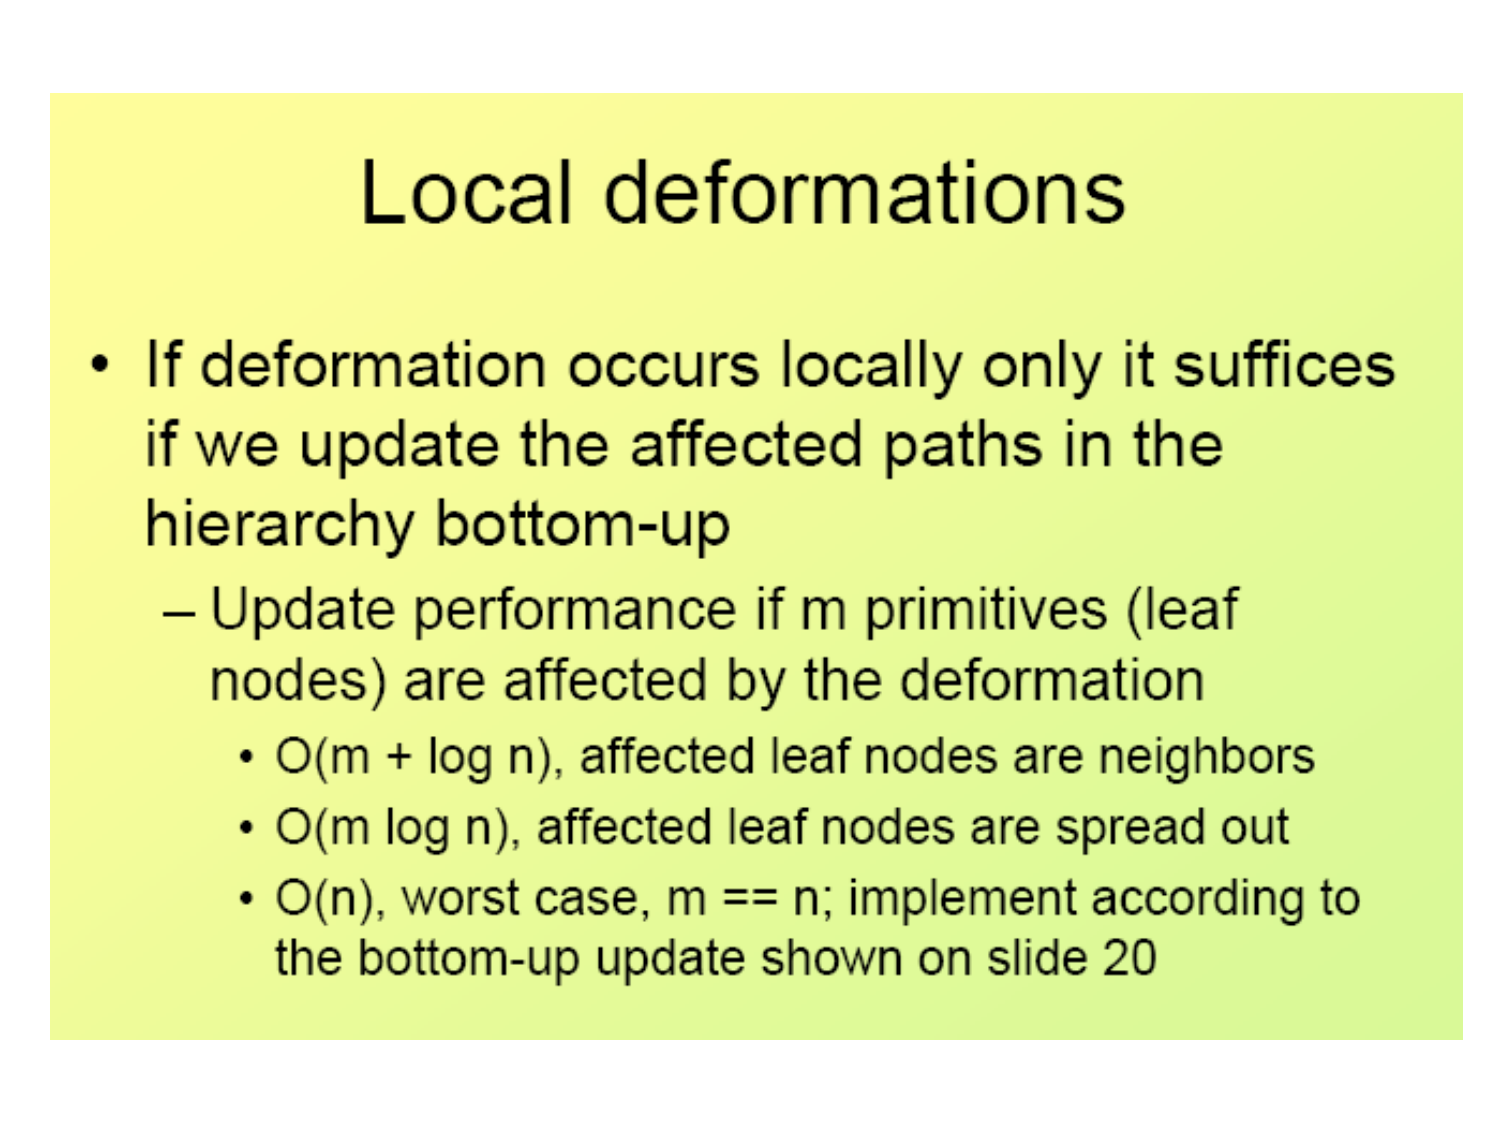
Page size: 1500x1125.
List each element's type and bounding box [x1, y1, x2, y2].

picture [50, 93, 1463, 1040]
